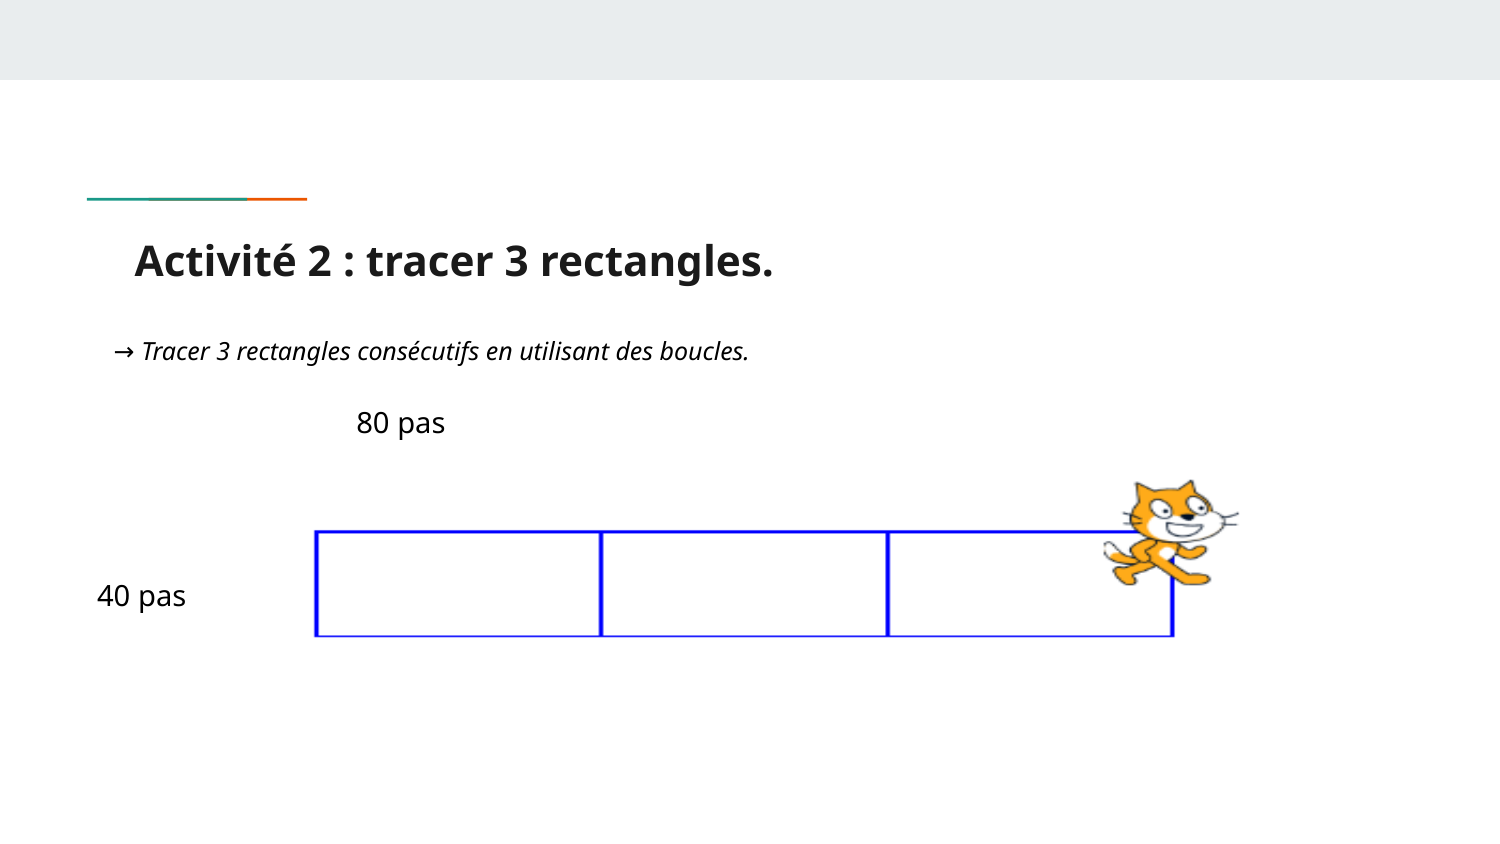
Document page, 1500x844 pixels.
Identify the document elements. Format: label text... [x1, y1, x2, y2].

text_box 40 pas [82, 562, 274, 628]
text_box → Tracer 3 rectangles consécutifs en utilisant des boucles. [98, 316, 1193, 381]
picture [98, 304, 1425, 779]
title Activité 2 : tracer 3 rectangles. [119, 216, 1381, 304]
text_box 80 pas [341, 388, 533, 455]
